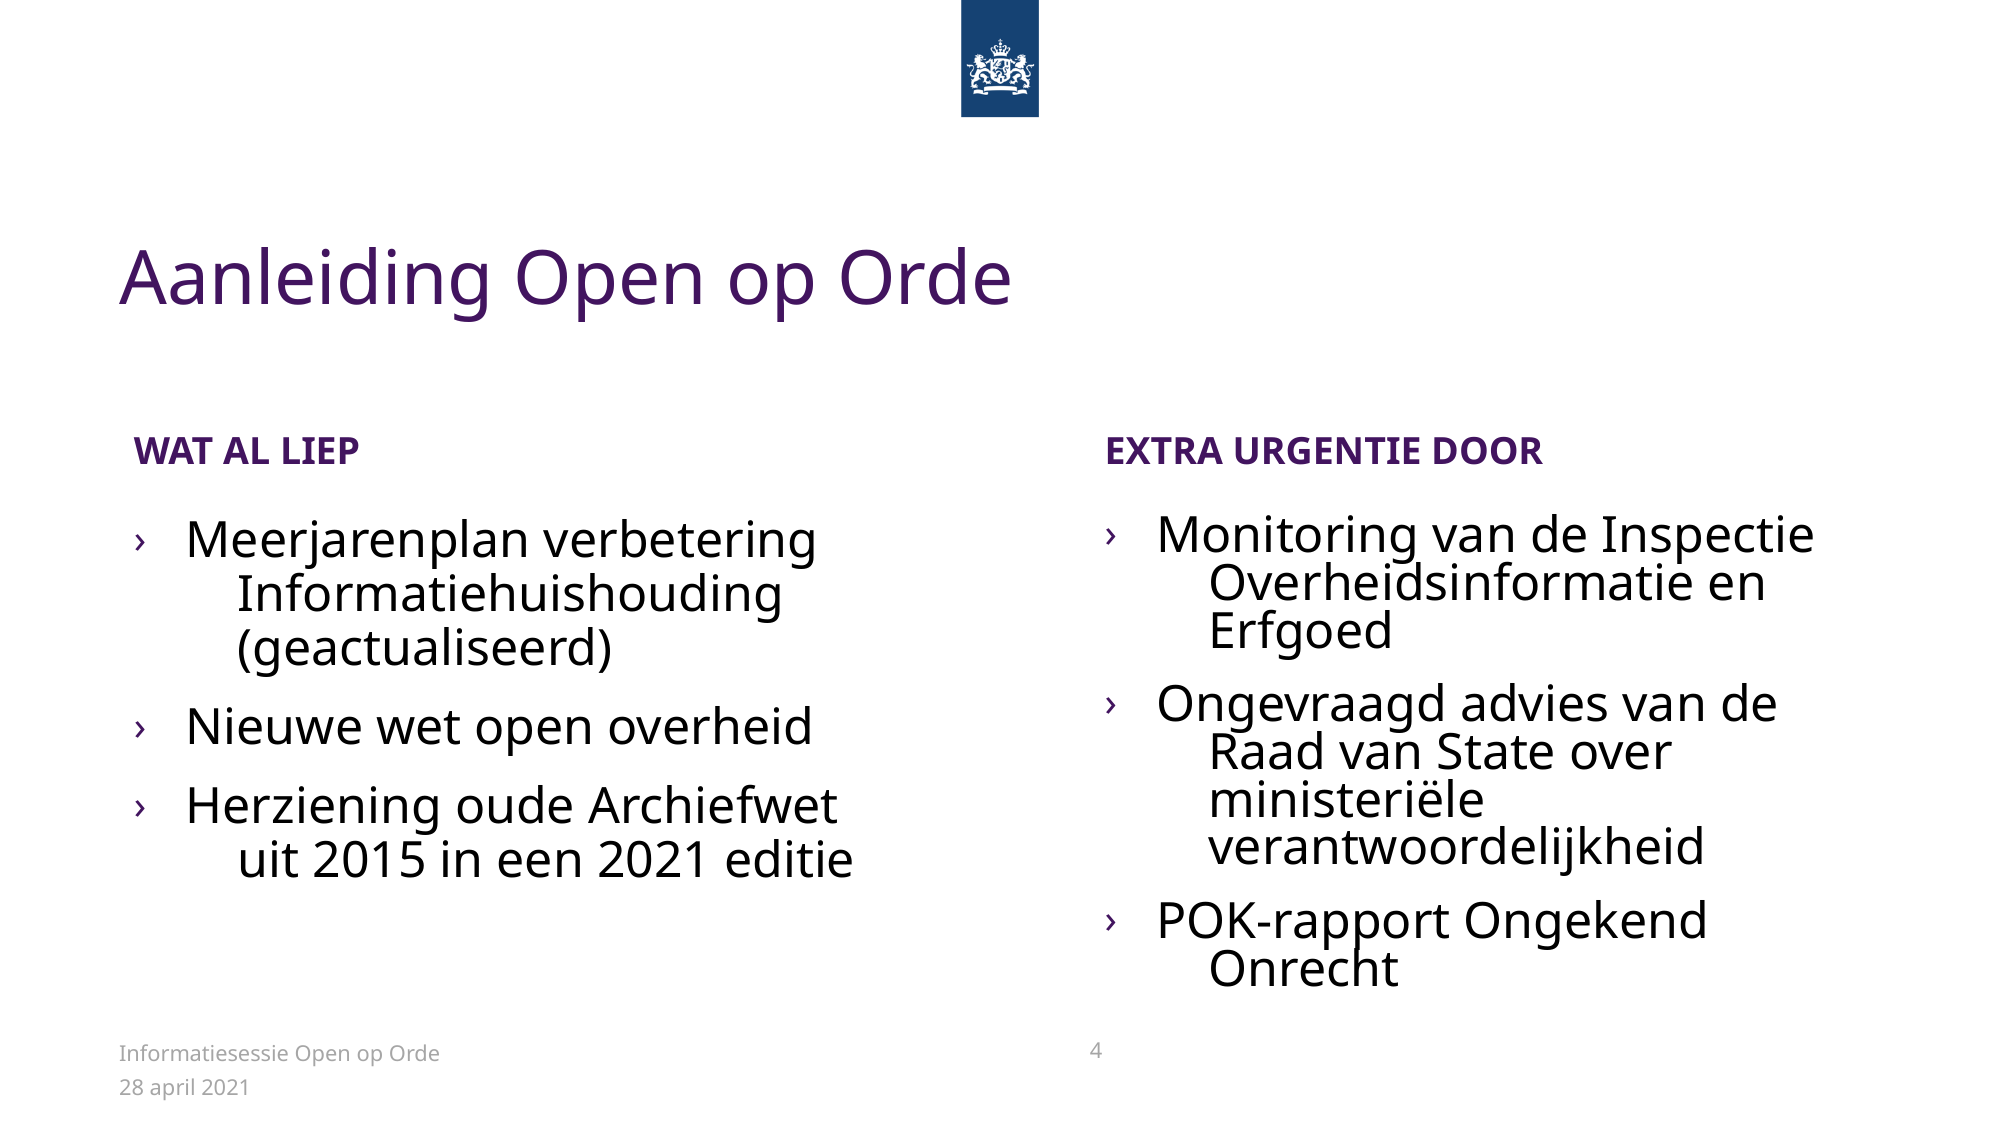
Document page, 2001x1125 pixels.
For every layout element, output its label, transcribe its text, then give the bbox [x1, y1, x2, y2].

list Extra urgentie door [1074, 378, 1896, 484]
text_box 28 april 2021 [104, 1074, 925, 1117]
title Aanleiding Open op Orde [104, 172, 1897, 329]
text_box Informatiesessie Open op Orde [104, 1020, 925, 1074]
list Monitoring van de Inspectie Overheidsinformatie en Erfgoed Ongevraagd advies van de Raad van State over ministeriële verantwoordelijkheid POK-rapport Ongekend Onrecht [1074, 484, 1897, 1020]
list Wat al liep [104, 378, 926, 484]
list Meerjarenplan verbetering Informatiehuishouding (geactualiseerd) Nieuwe wet open overheid Herziening oude Archiefwet uit 2015 in een 2021 editie [104, 484, 926, 1021]
text_box 4 [1074, 1020, 1897, 1074]
